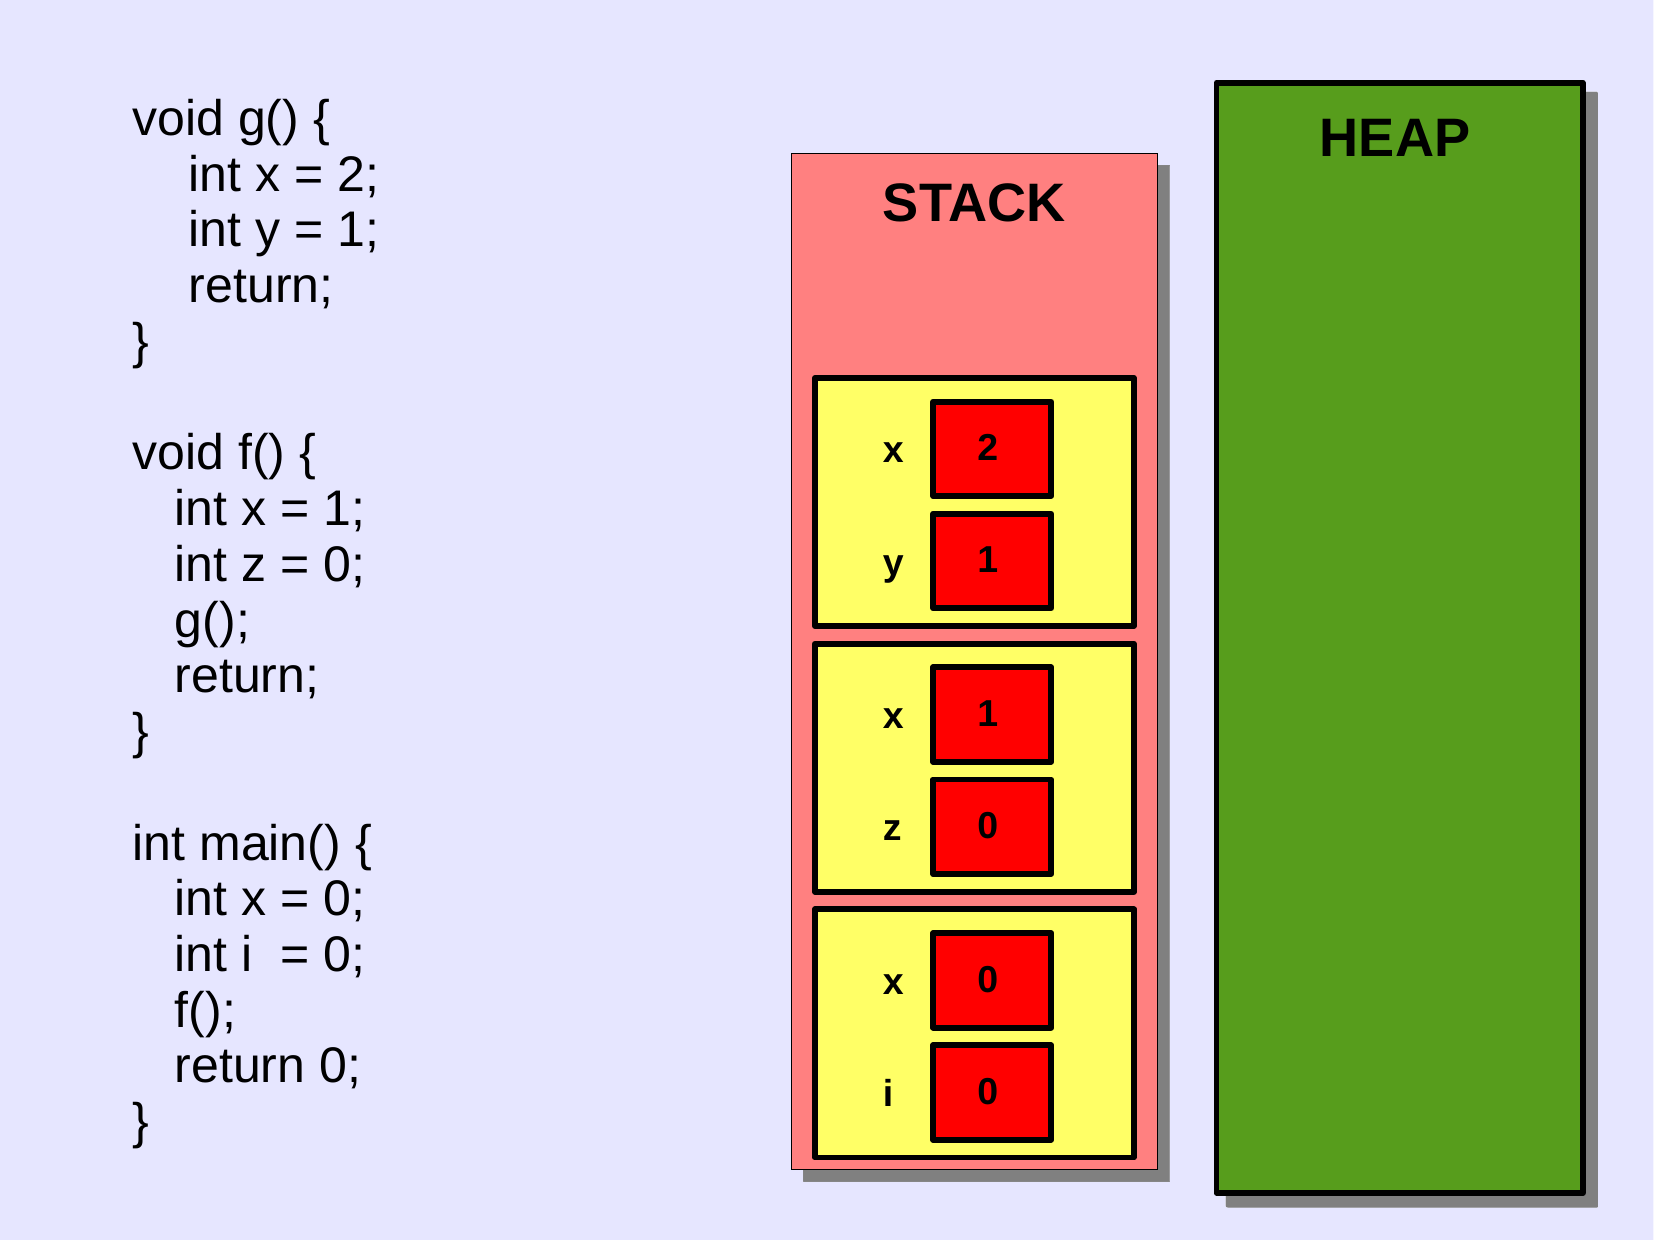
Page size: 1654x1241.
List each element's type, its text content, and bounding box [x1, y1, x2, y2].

text_box [1216, 82, 1583, 1193]
text_box x [868, 953, 928, 1010]
text_box 1 [962, 685, 1022, 742]
text_box [791, 153, 1158, 1170]
text_box x [868, 687, 928, 745]
text_box 0 [962, 950, 1022, 1008]
text_box STACK [868, 165, 1128, 241]
text_box z [868, 799, 928, 857]
text_box void g() { int x = 2; int y = 1; return; } void f() { int x = 1; int z = 0; g(); return; } int main() { int x = 0; int i = 0; f(); return 0; } [118, 82, 674, 1199]
text_box HEAP [1305, 100, 1565, 176]
text_box 1 [962, 531, 1022, 589]
text_box 0 [962, 1062, 1022, 1120]
text_box 2 [962, 419, 1022, 477]
text_box y [868, 533, 928, 591]
text_box 0 [962, 797, 1022, 855]
text_box i [868, 1065, 928, 1123]
text_box x [868, 421, 928, 479]
